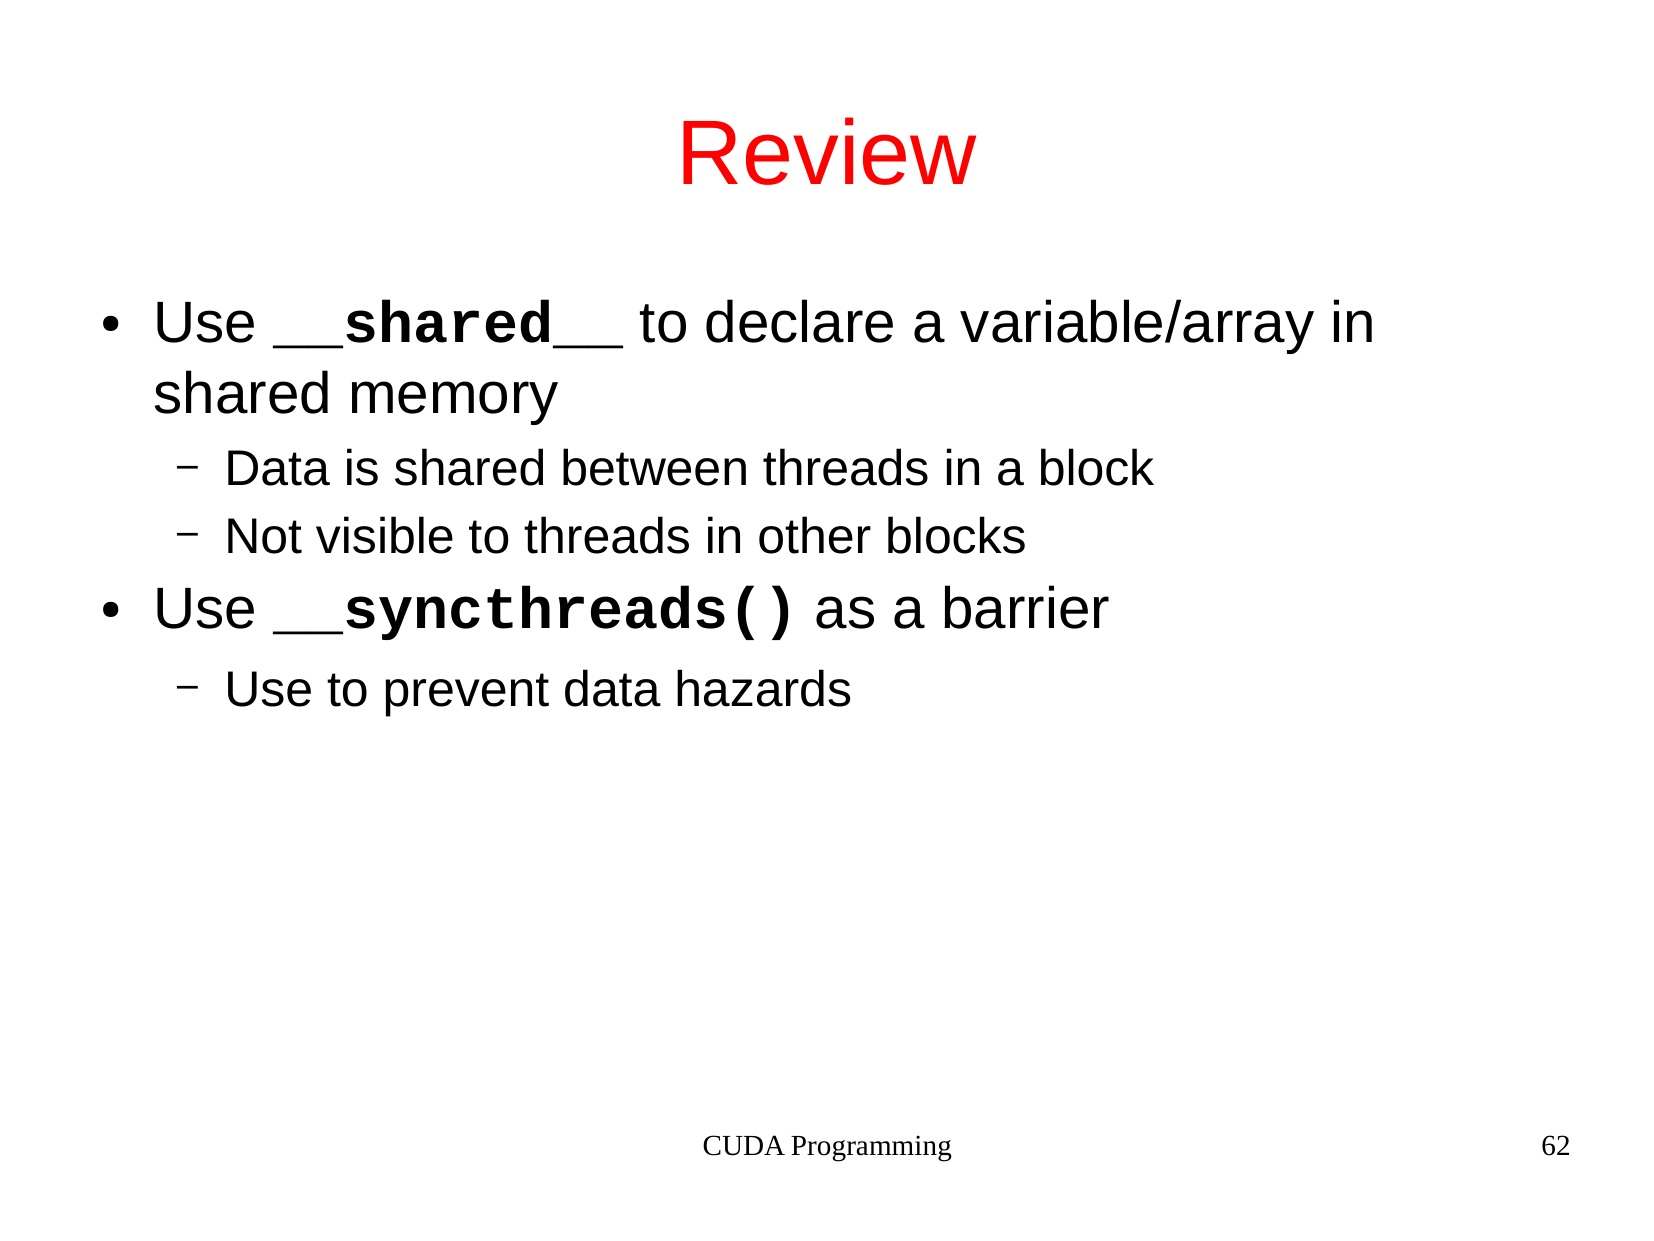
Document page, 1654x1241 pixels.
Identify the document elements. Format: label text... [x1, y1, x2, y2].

list Use __shared__ to declare a variable/array in shared memory Data is shared between threads in a block Not visible to threads in other blocks Use __syncthreads() as a barrier Use to prevent data hazards [82, 290, 1571, 1109]
title Review [82, 49, 1571, 257]
